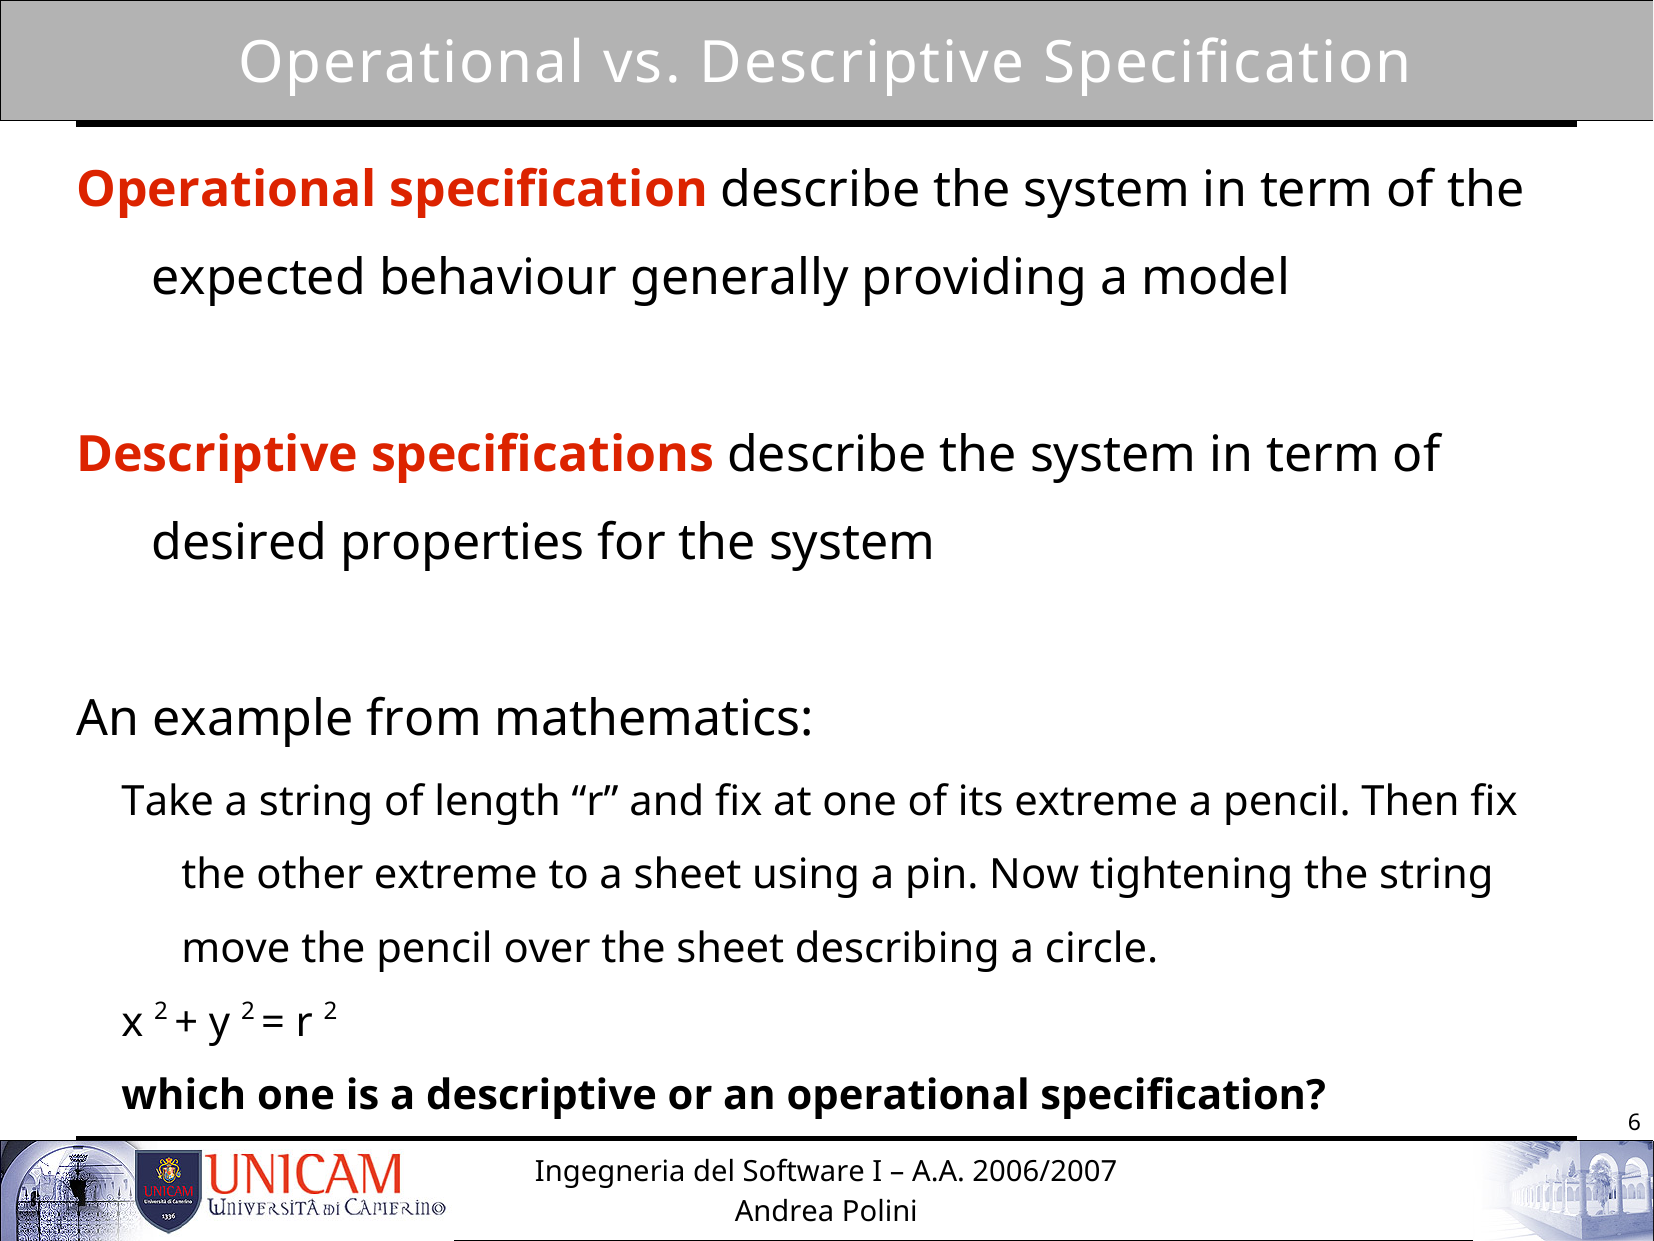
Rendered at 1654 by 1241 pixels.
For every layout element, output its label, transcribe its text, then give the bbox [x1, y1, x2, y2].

picture [1473, 1141, 1654, 1241]
list Operational specification describe the system in term of the expected behaviour generally providing a model Descriptive specifications describe the system in term of desired properties for the system An example from mathematics: Take a string of length “r” and fix at one of its extreme a pencil. Then fix the other extreme to a sheet using a pin. Now tightening the string move the pencil over the sheet describing a circle. x 2 + y 2 = r 2 which one is a descriptive or an operational specification? [76, 152, 1577, 1050]
picture [0, 1141, 454, 1241]
title Operational vs. Descriptive Specification [0, 0, 1653, 121]
